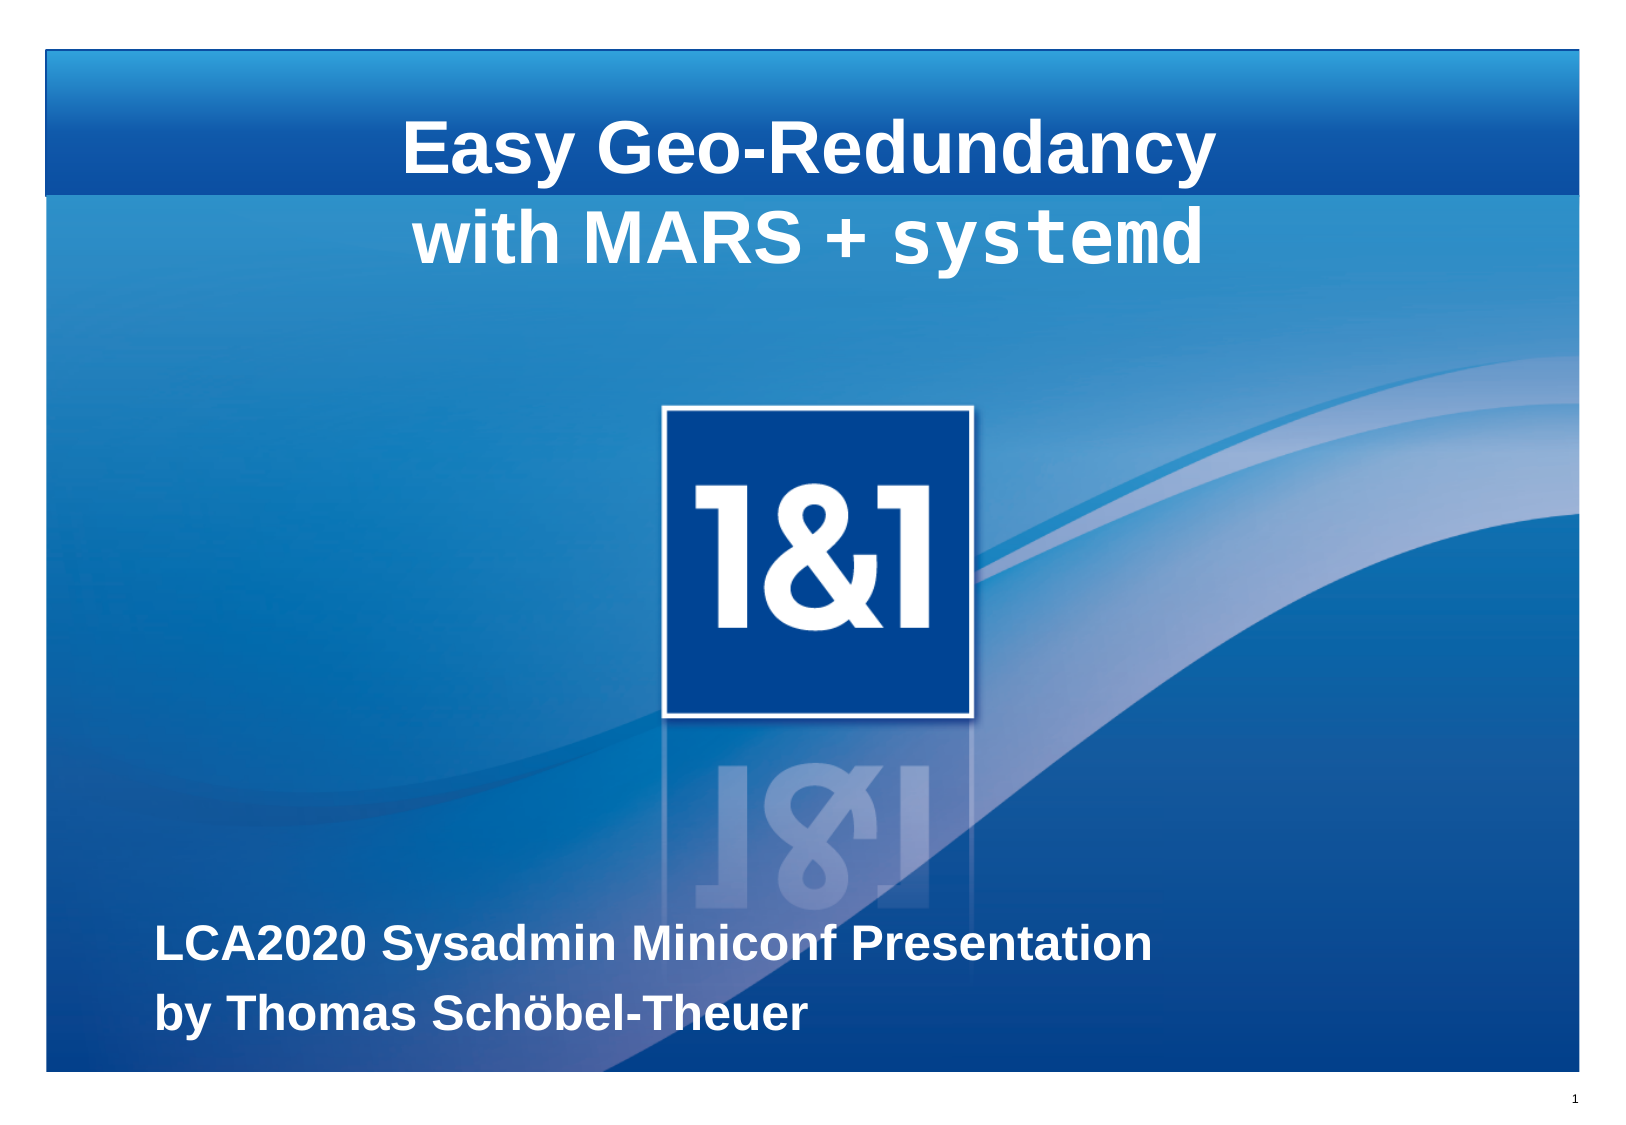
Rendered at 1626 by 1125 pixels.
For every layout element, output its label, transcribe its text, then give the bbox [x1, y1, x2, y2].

subtitle LCA2020 Sysadmin Miniconf Presentation by Thomas Schöbel-Theuer [153, 910, 1576, 991]
text_box <number> [1462, 1076, 1579, 1121]
title Easy Geo-Redundancy with MARS + systemd [88, 128, 1531, 340]
picture [44, 48, 1580, 1072]
